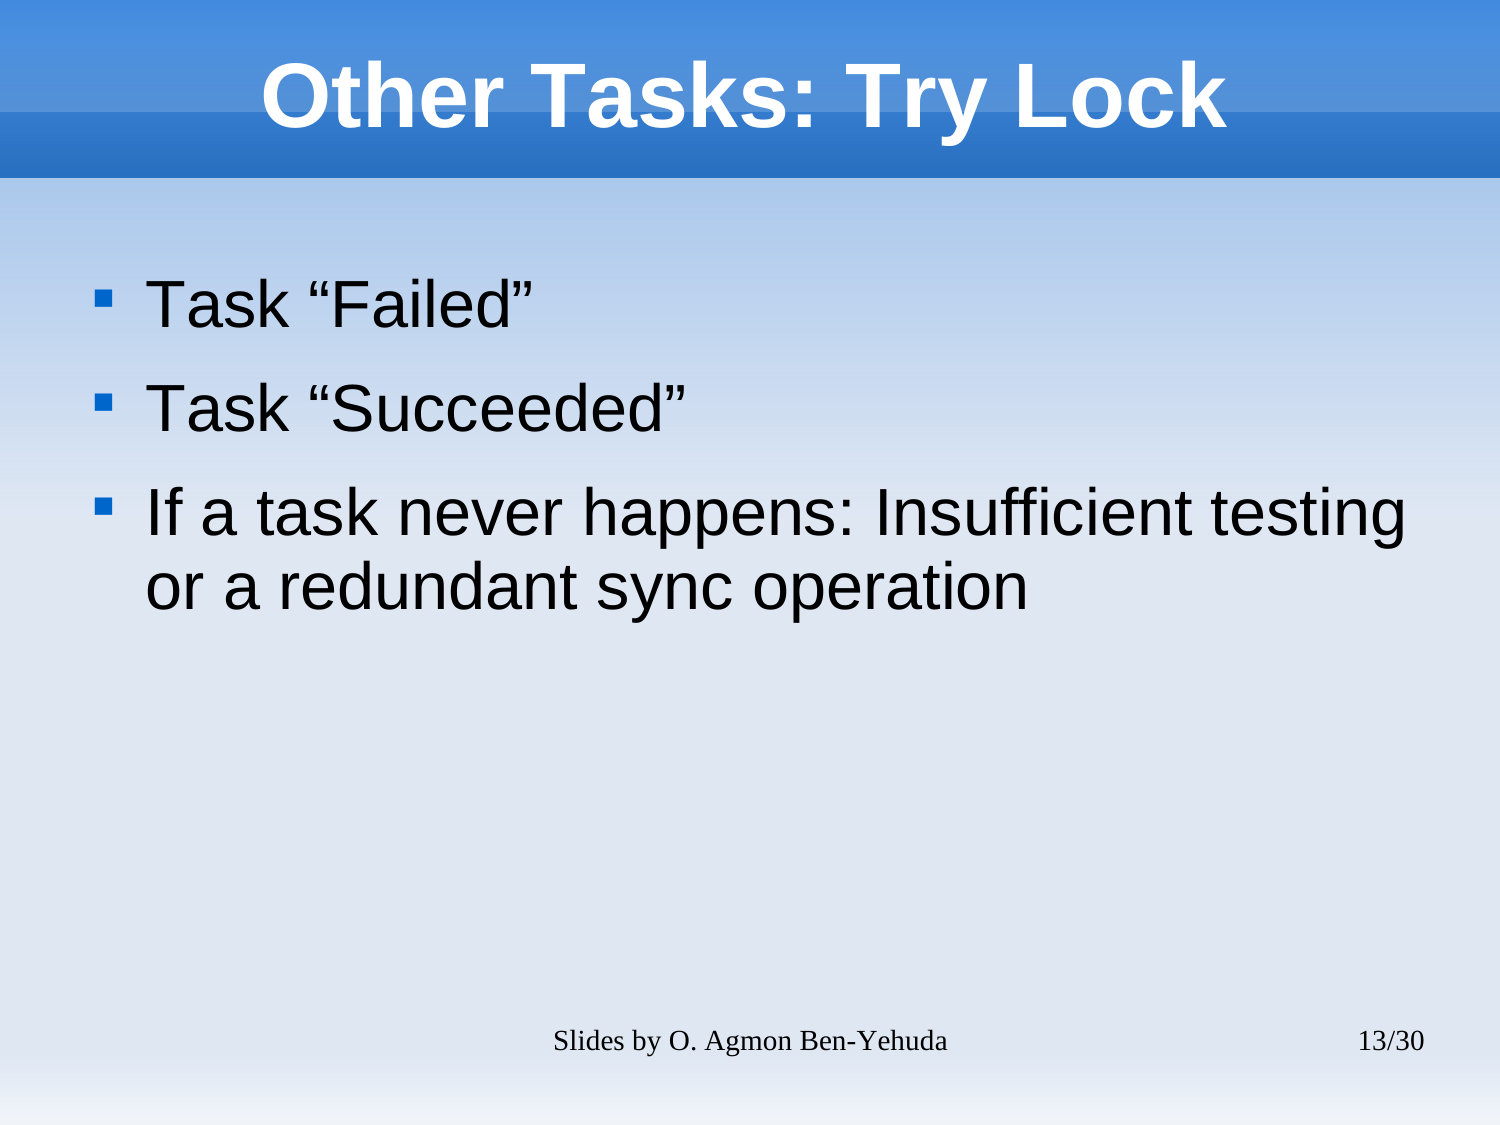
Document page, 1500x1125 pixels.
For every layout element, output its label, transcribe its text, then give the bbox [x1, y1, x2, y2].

picture [0, 0, 1500, 1125]
list Task “Failed” Task “Succeeded” If a task never happens: Insufficient testing or a redundant sync operation [75, 263, 1426, 991]
title Other Tasks: Try Lock [69, 7, 1420, 181]
